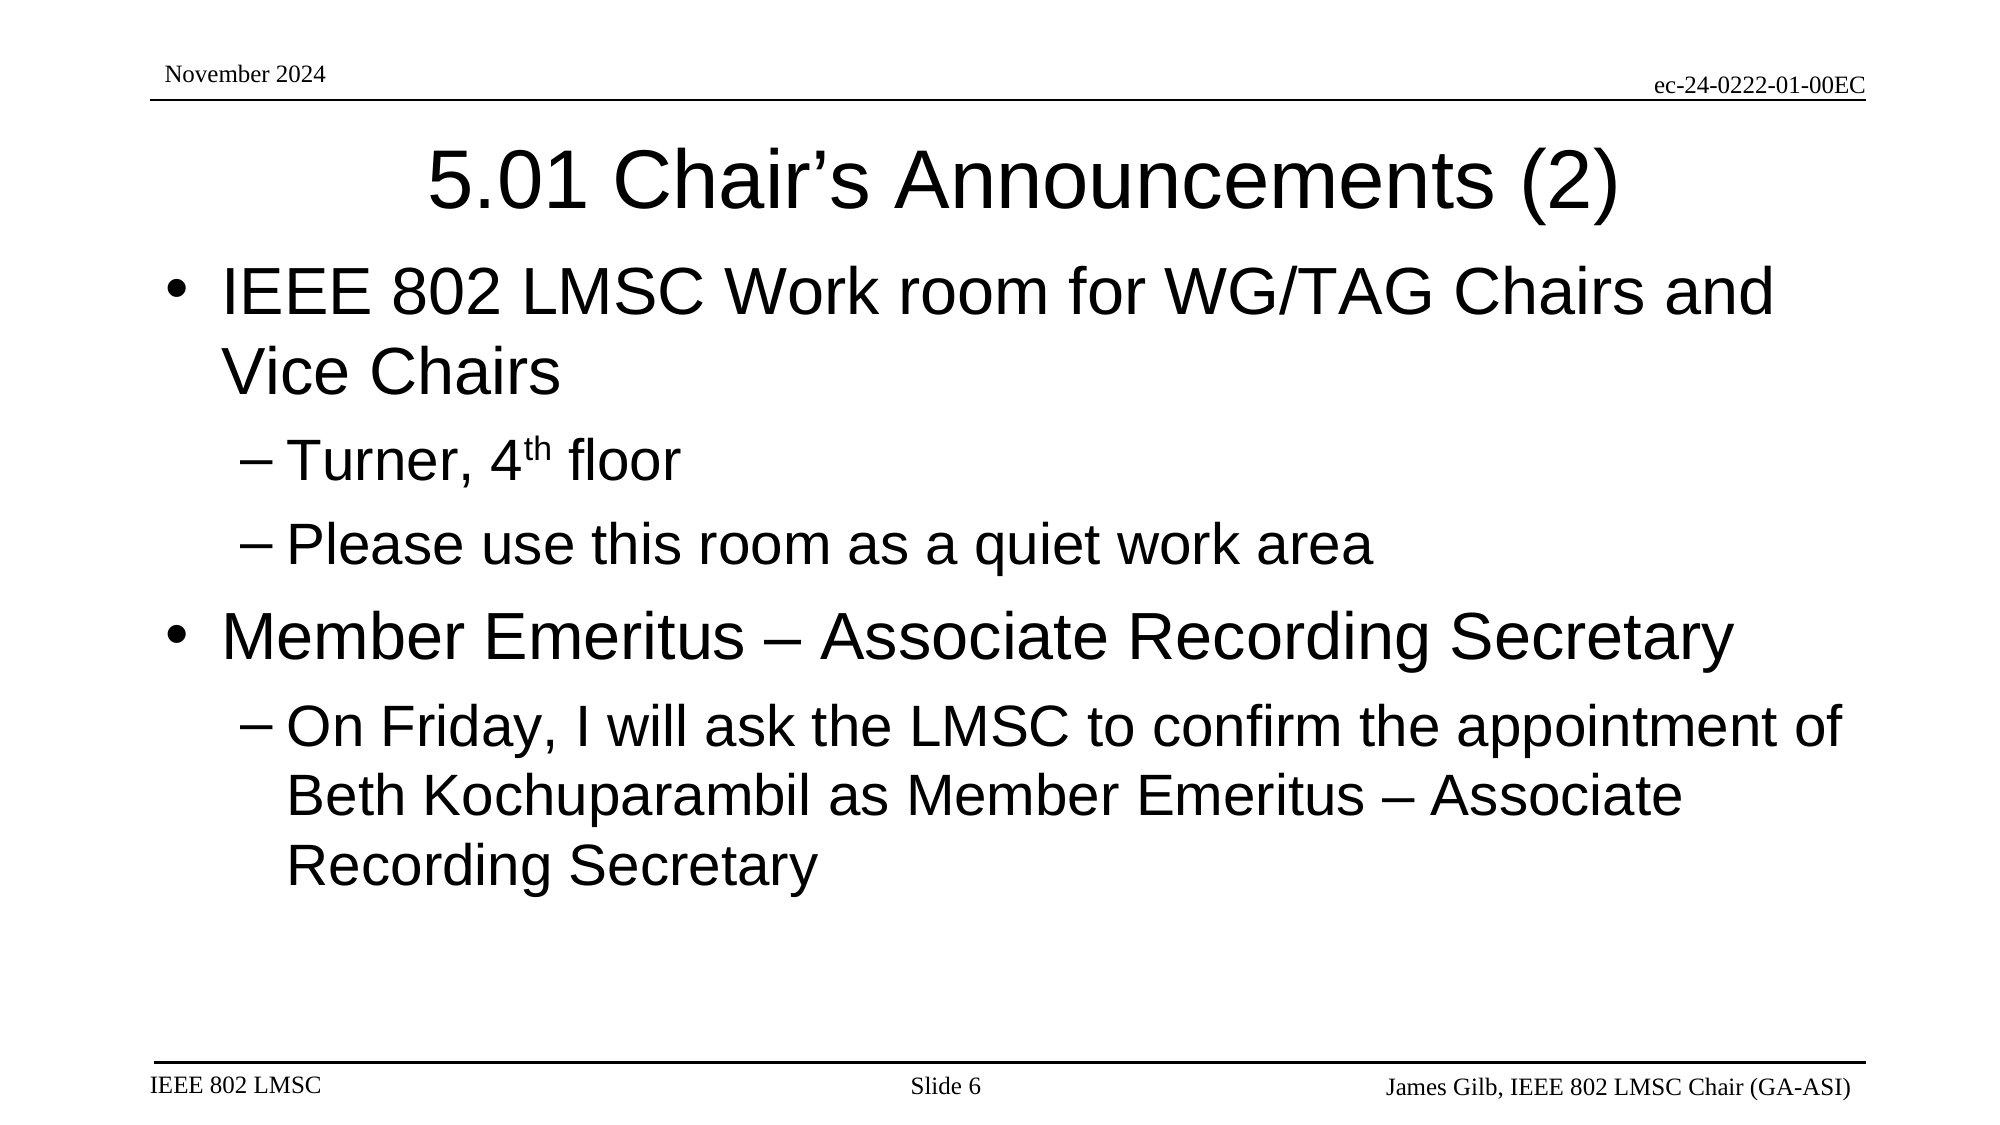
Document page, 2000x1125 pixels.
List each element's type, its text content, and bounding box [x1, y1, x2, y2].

title 5.01 Chair’s Announcements (2) [149, 112, 1900, 238]
list IEEE 802 LMSC Work room for WG/TAG Chairs and Vice Chairs Turner, 4th floor Please use this room as a quiet work area Member Emeritus – Associate Recording Secretary On Friday, I will ask the LMSC to confirm the appointment of Beth Kochuparambil as Member Emeritus – Associate Recording Secretary [150, 239, 1900, 1051]
